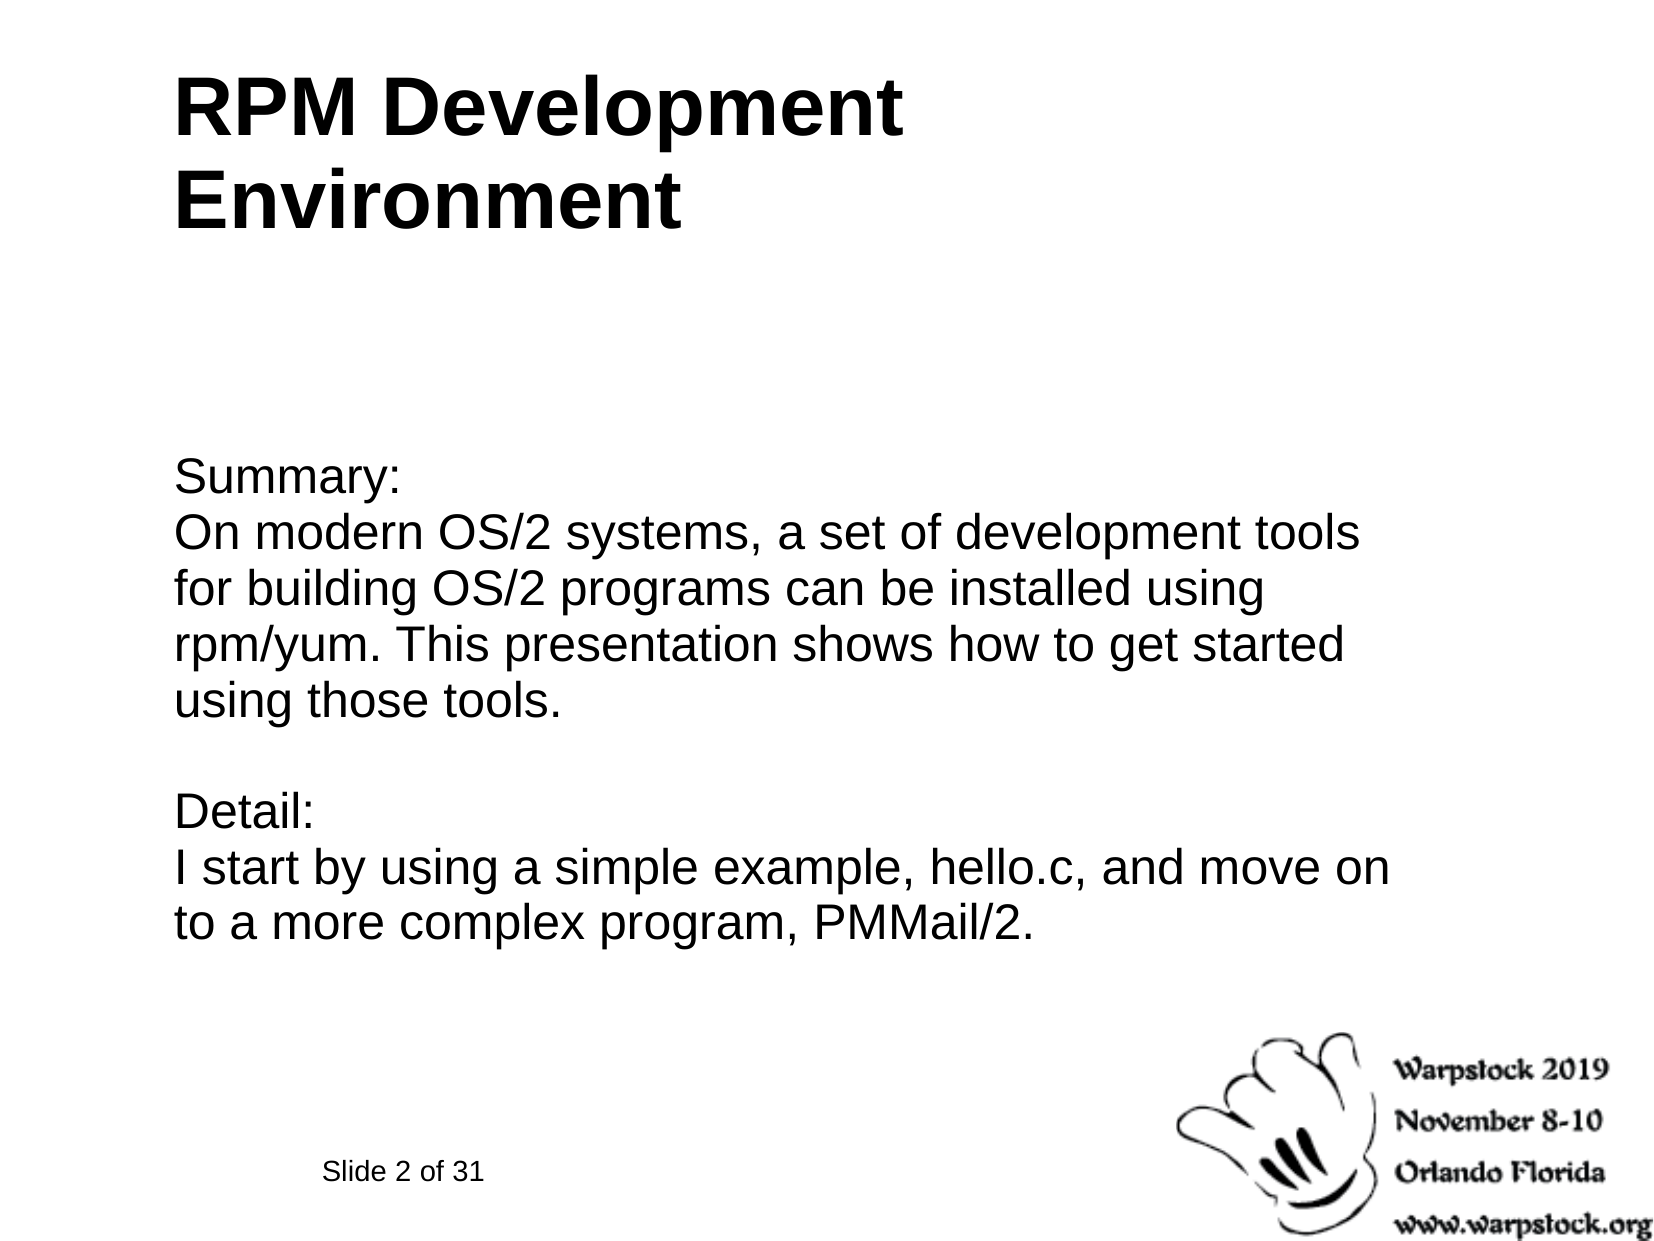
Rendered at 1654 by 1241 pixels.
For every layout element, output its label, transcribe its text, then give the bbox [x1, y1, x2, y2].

picture [1176, 1032, 1654, 1241]
subtitle Summary: On modern OS/2 systems, a set of development tools for building OS/2 programs can be installed using rpm/yum. This presentation shows how to get started using those tools. Detail: I start by using a simple example, hello.c, and move on to a more complex program, PMMail/2. [173, 297, 1420, 1102]
title RPM Development Environment [173, 49, 1420, 257]
